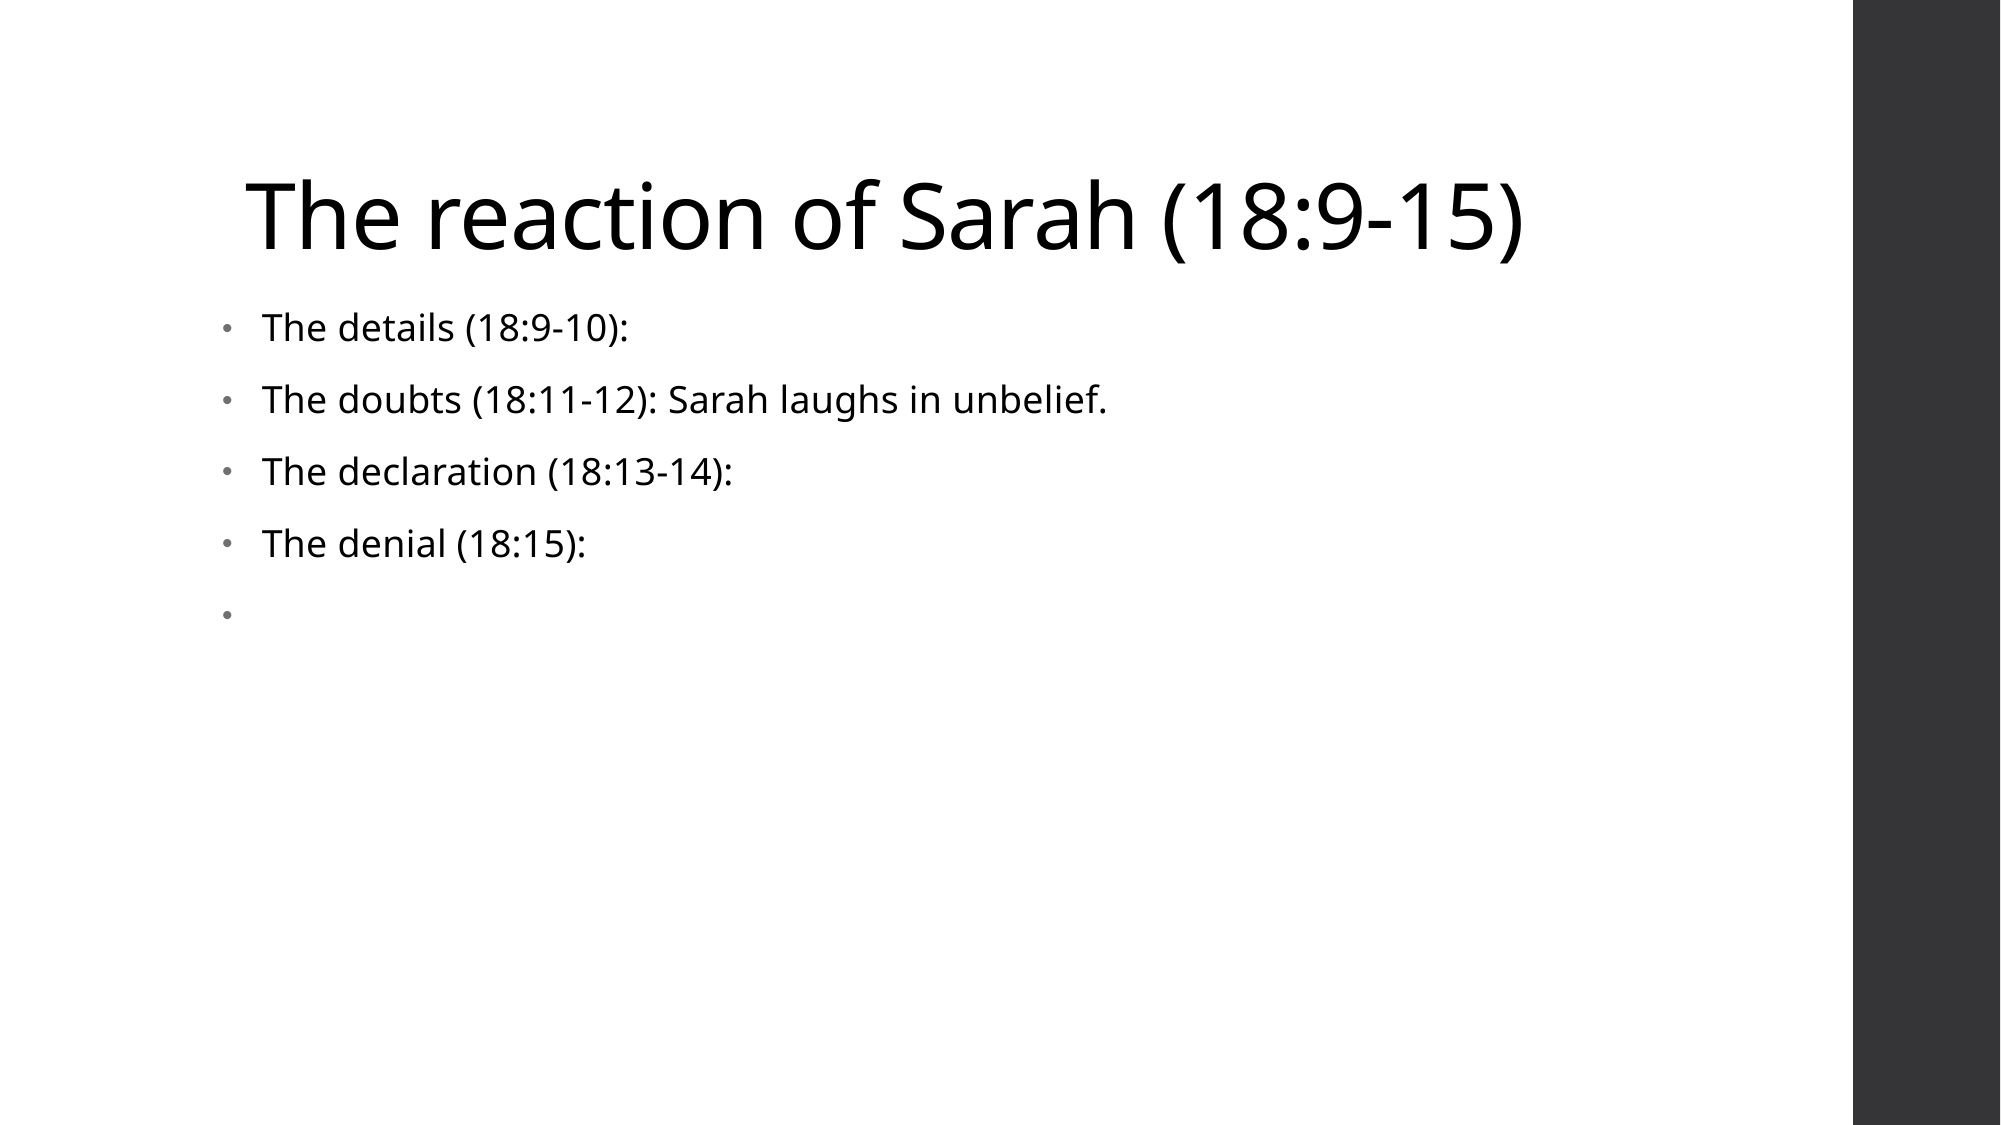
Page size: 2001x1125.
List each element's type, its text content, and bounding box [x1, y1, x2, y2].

title The reaction of Sarah (18:9-15) [206, 60, 1797, 278]
list The details (18:9-10): The doubts (18:11-12): Sarah laughs in unbelief. The declaration (18:13-14): The denial (18:15): [206, 299, 1617, 1014]
